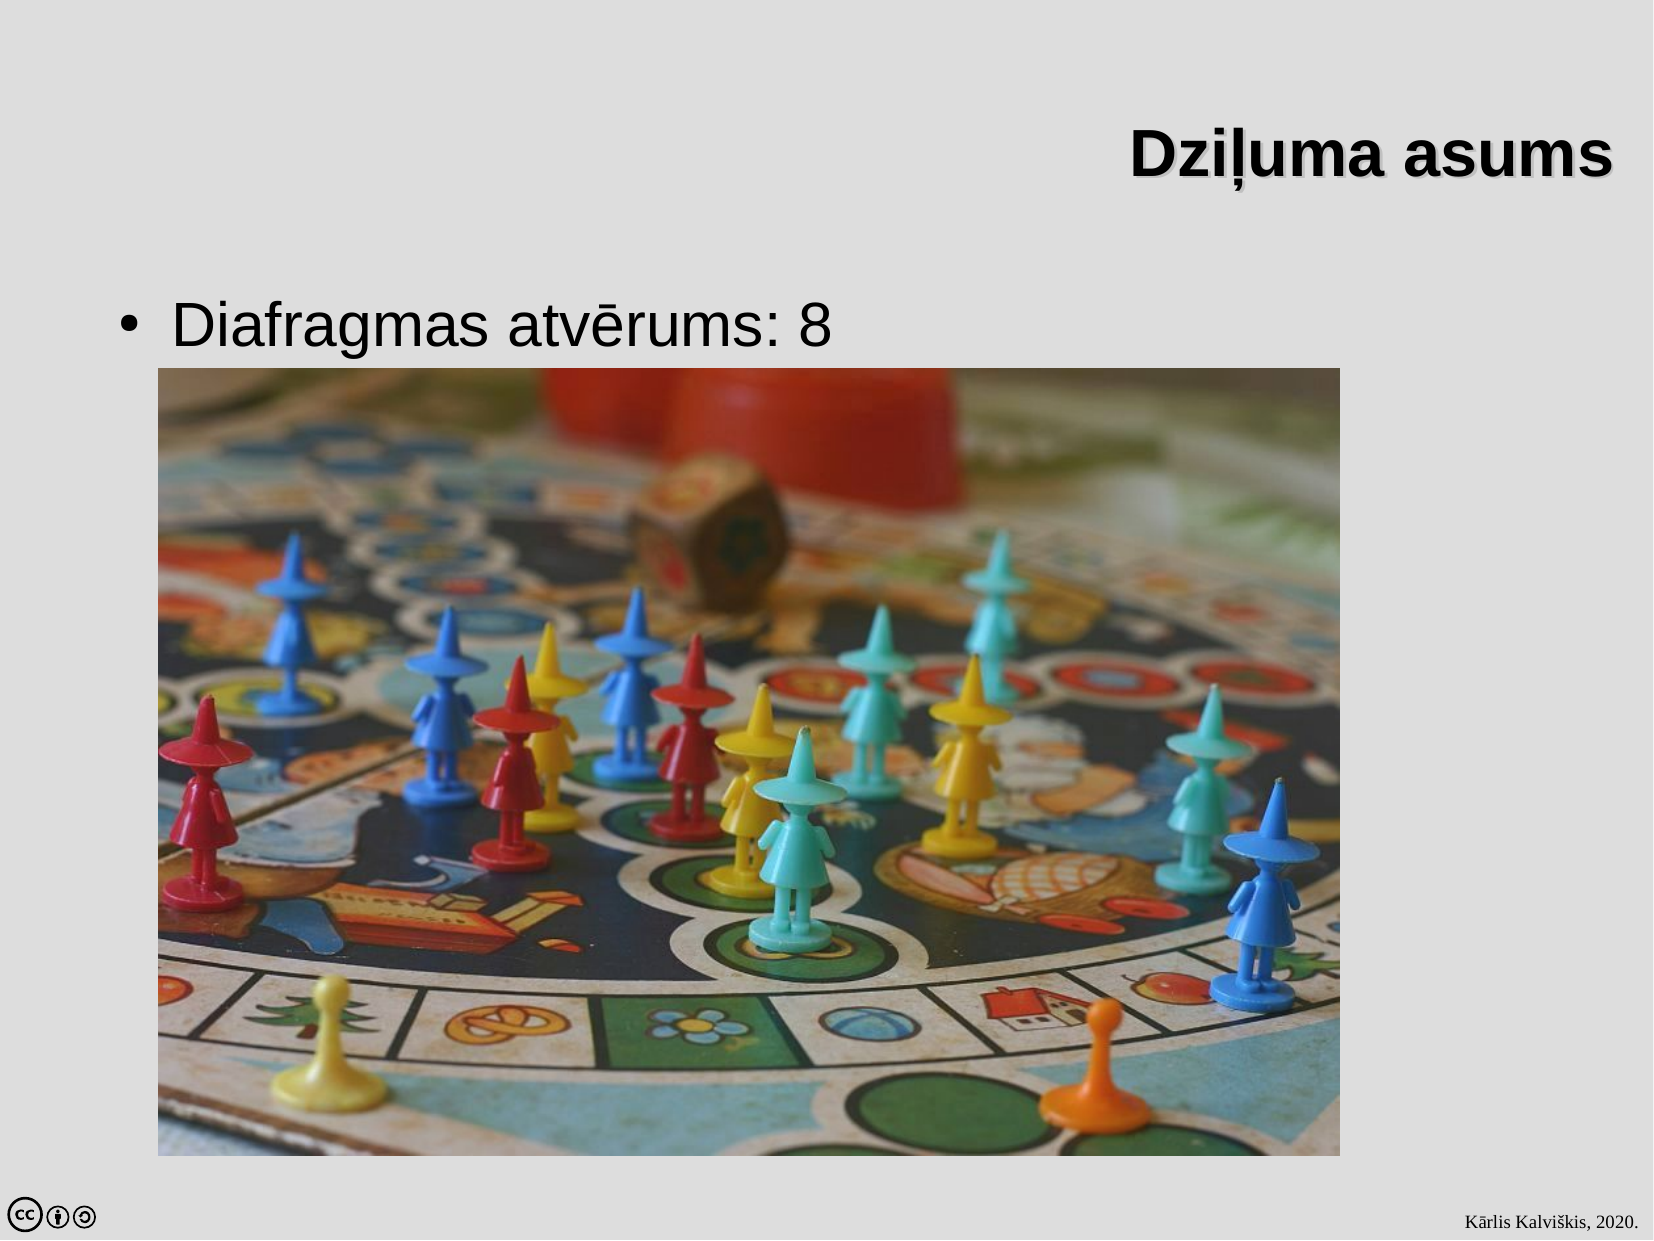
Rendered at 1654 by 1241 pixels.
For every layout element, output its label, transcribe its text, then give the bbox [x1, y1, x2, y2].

title Dziļuma asums [42, 49, 1615, 257]
list Diafragmas atvērums: 8 [82, 290, 1571, 1094]
picture [158, 368, 1340, 1156]
